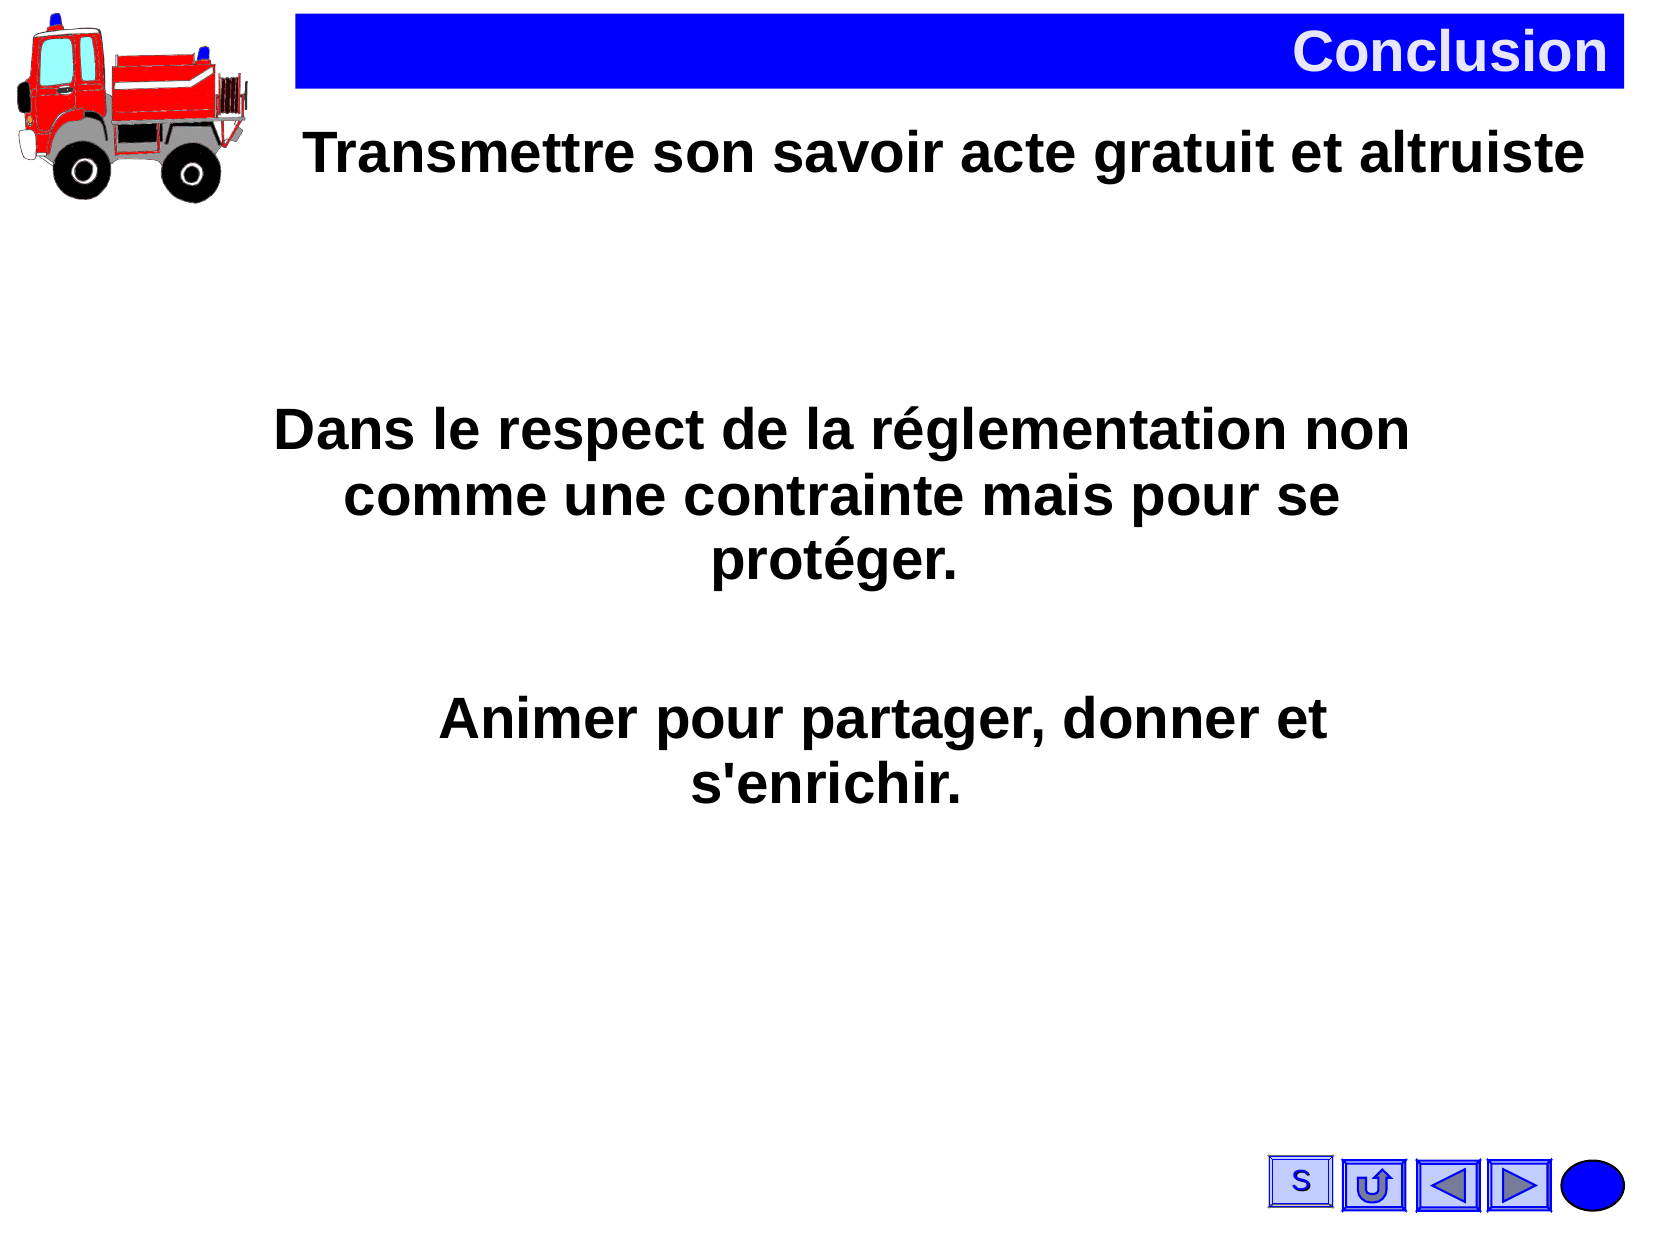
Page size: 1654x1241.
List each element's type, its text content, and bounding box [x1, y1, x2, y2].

picture [8, 8, 257, 216]
text_box Transmettre son savoir acte gratuit et altruiste [287, 112, 1603, 193]
text_box [1561, 1160, 1625, 1211]
text_box Conclusion [295, 13, 1625, 89]
list Dans le respect de la réglementation non comme une contrainte mais pour se protéger. Animer pour partager, donner et s'enrichir. [177, 389, 1453, 842]
